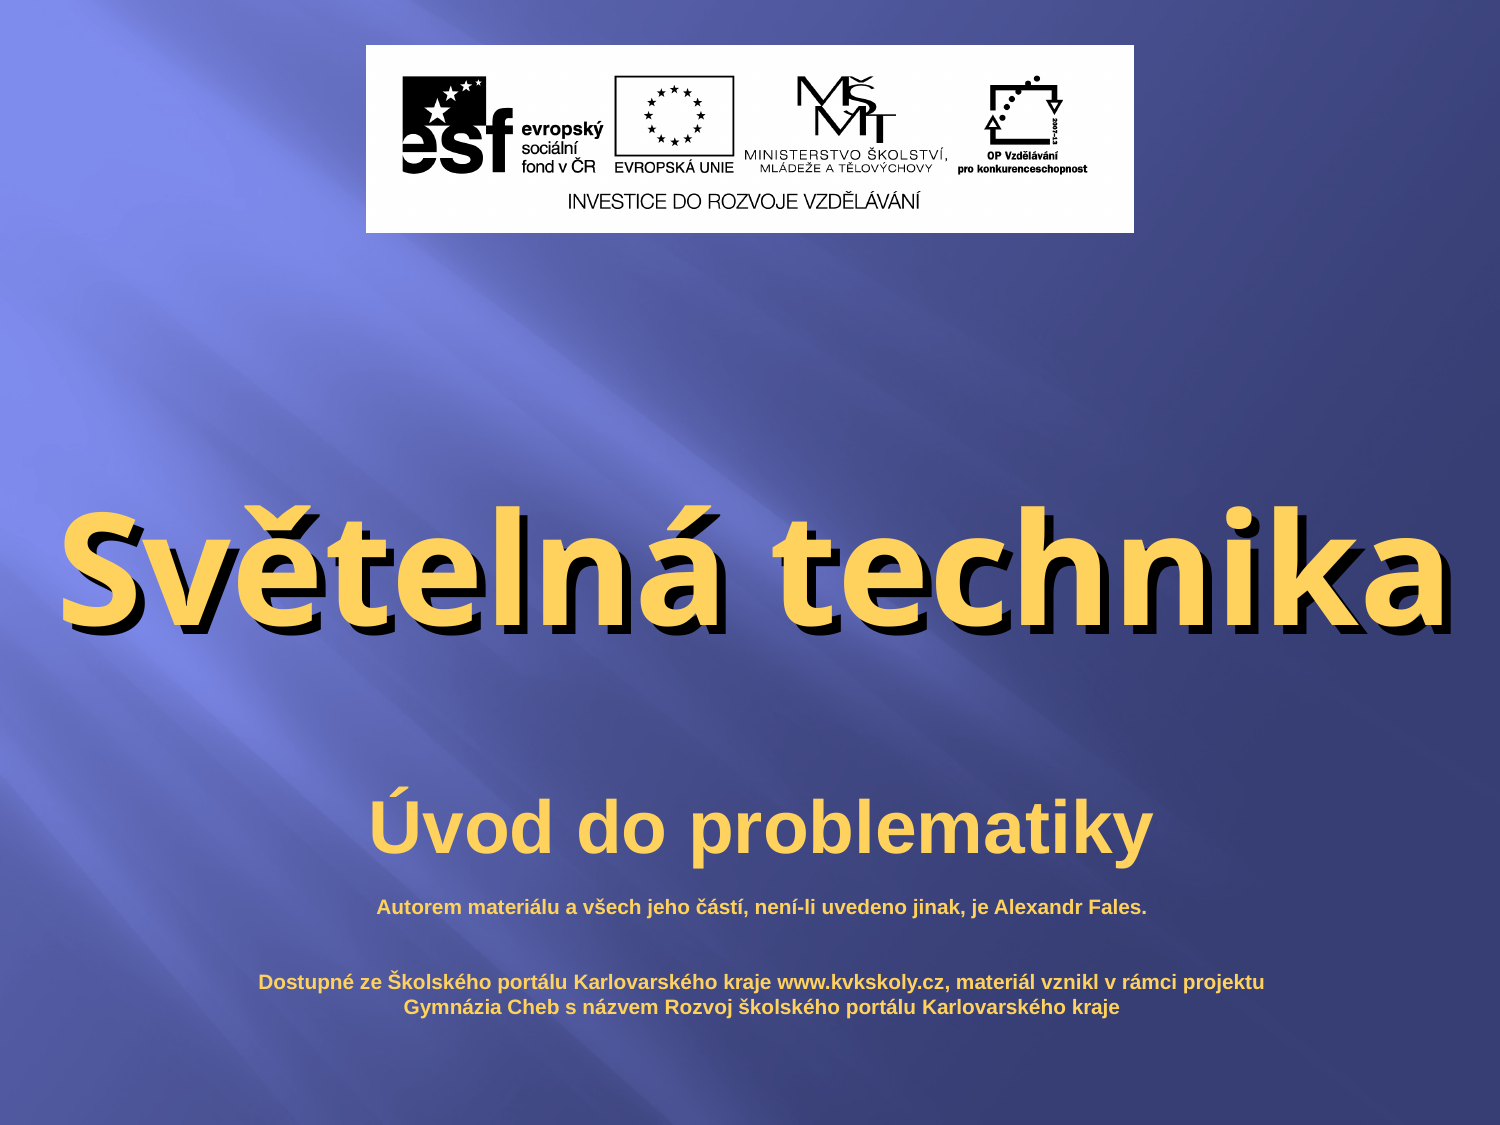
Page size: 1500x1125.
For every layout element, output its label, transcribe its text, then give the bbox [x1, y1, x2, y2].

text_box Úvod do problematiky Autorem materiálu a všech jeho částí, není-li uvedeno jinak, je Alexandr Fales. Dostupné ze Školského portálu Karlovarského kraje www.kvkskoly.cz, materiál vznikl v rámci projektu Gymnázia Cheb s názvem Rozvoj školského portálu Karlovarského kraje [194, 739, 1329, 1083]
picture [366, 45, 1134, 233]
title Světelná technika [29, 278, 1483, 658]
